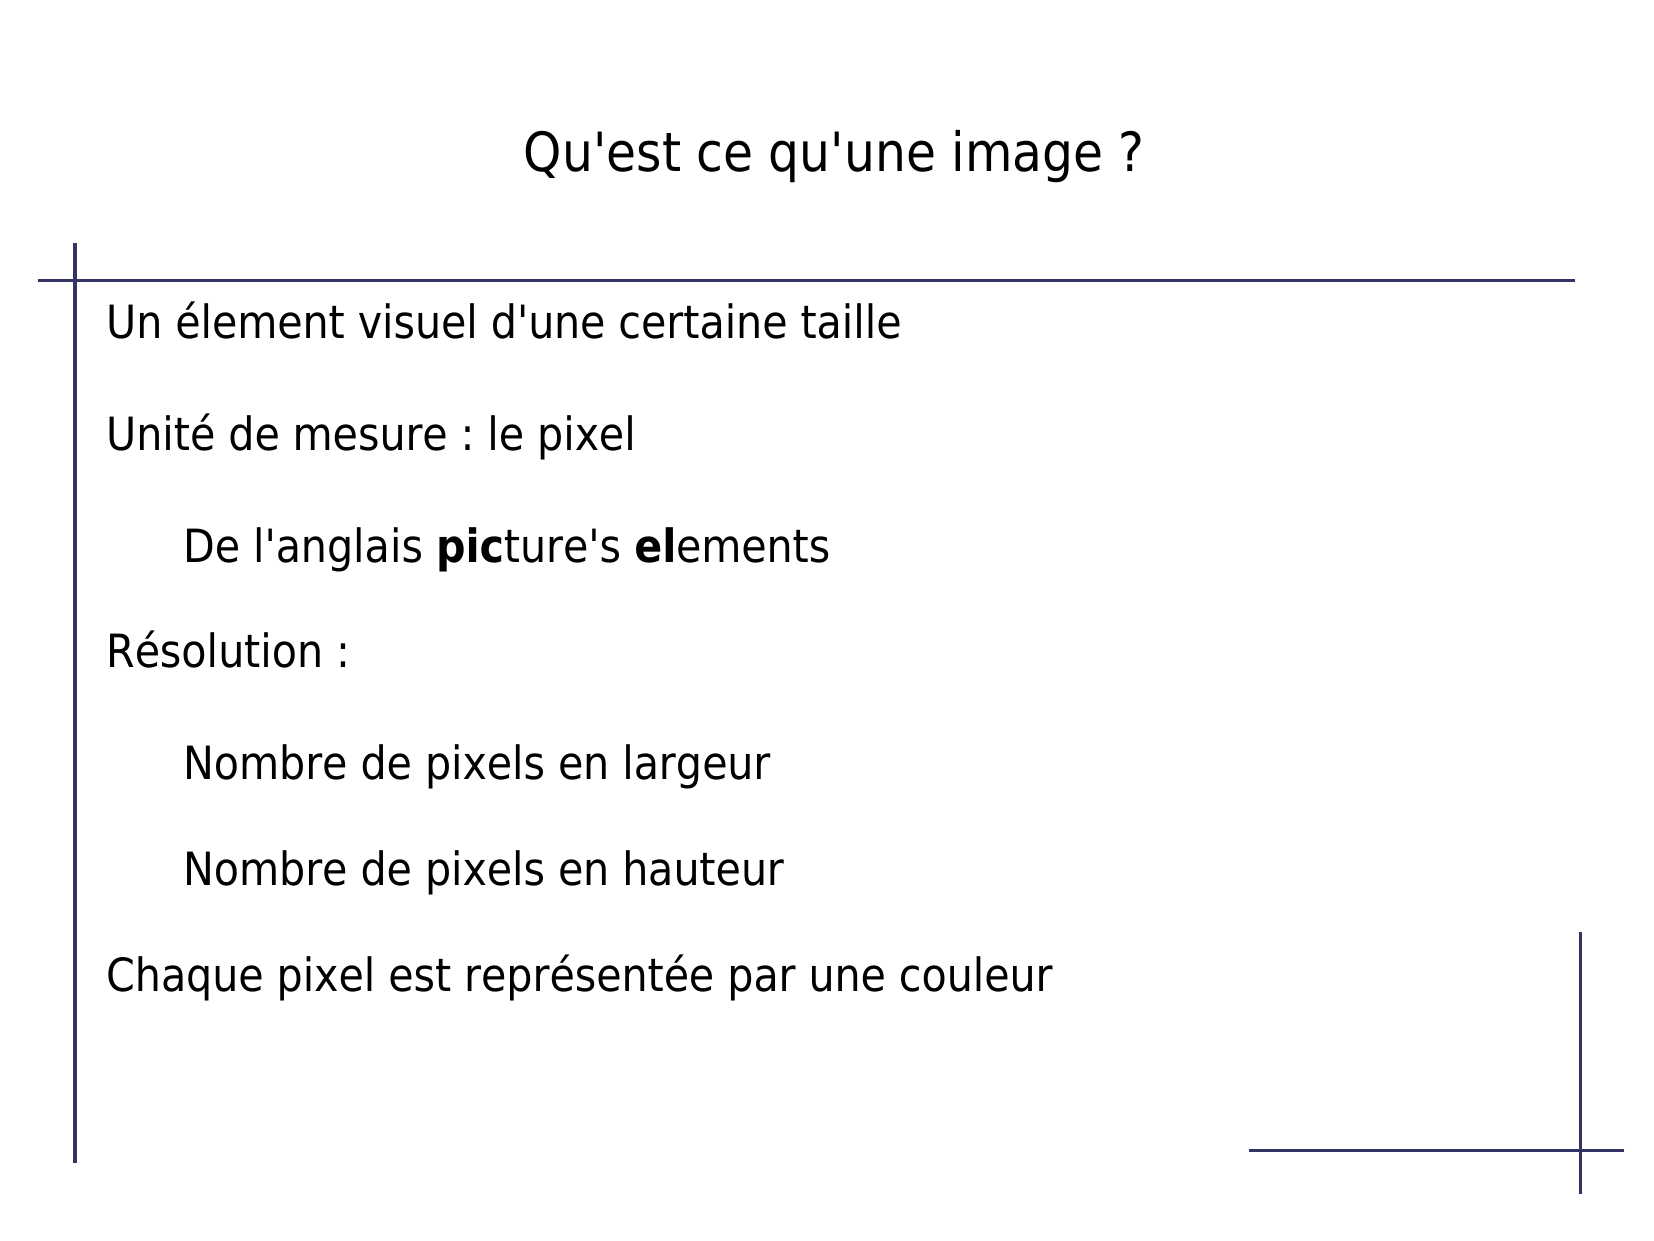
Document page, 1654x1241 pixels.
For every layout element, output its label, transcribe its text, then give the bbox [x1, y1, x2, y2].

title Qu'est ce qu'une image ? [112, 49, 1558, 257]
list Un élement visuel d'une certaine taille Unité de mesure : le pixel De l'anglais picture's elements Résolution : Nombre de pixels en largeur Nombre de pixels en hauteur Chaque pixel est représentée par une couleur [88, 296, 1538, 1115]
